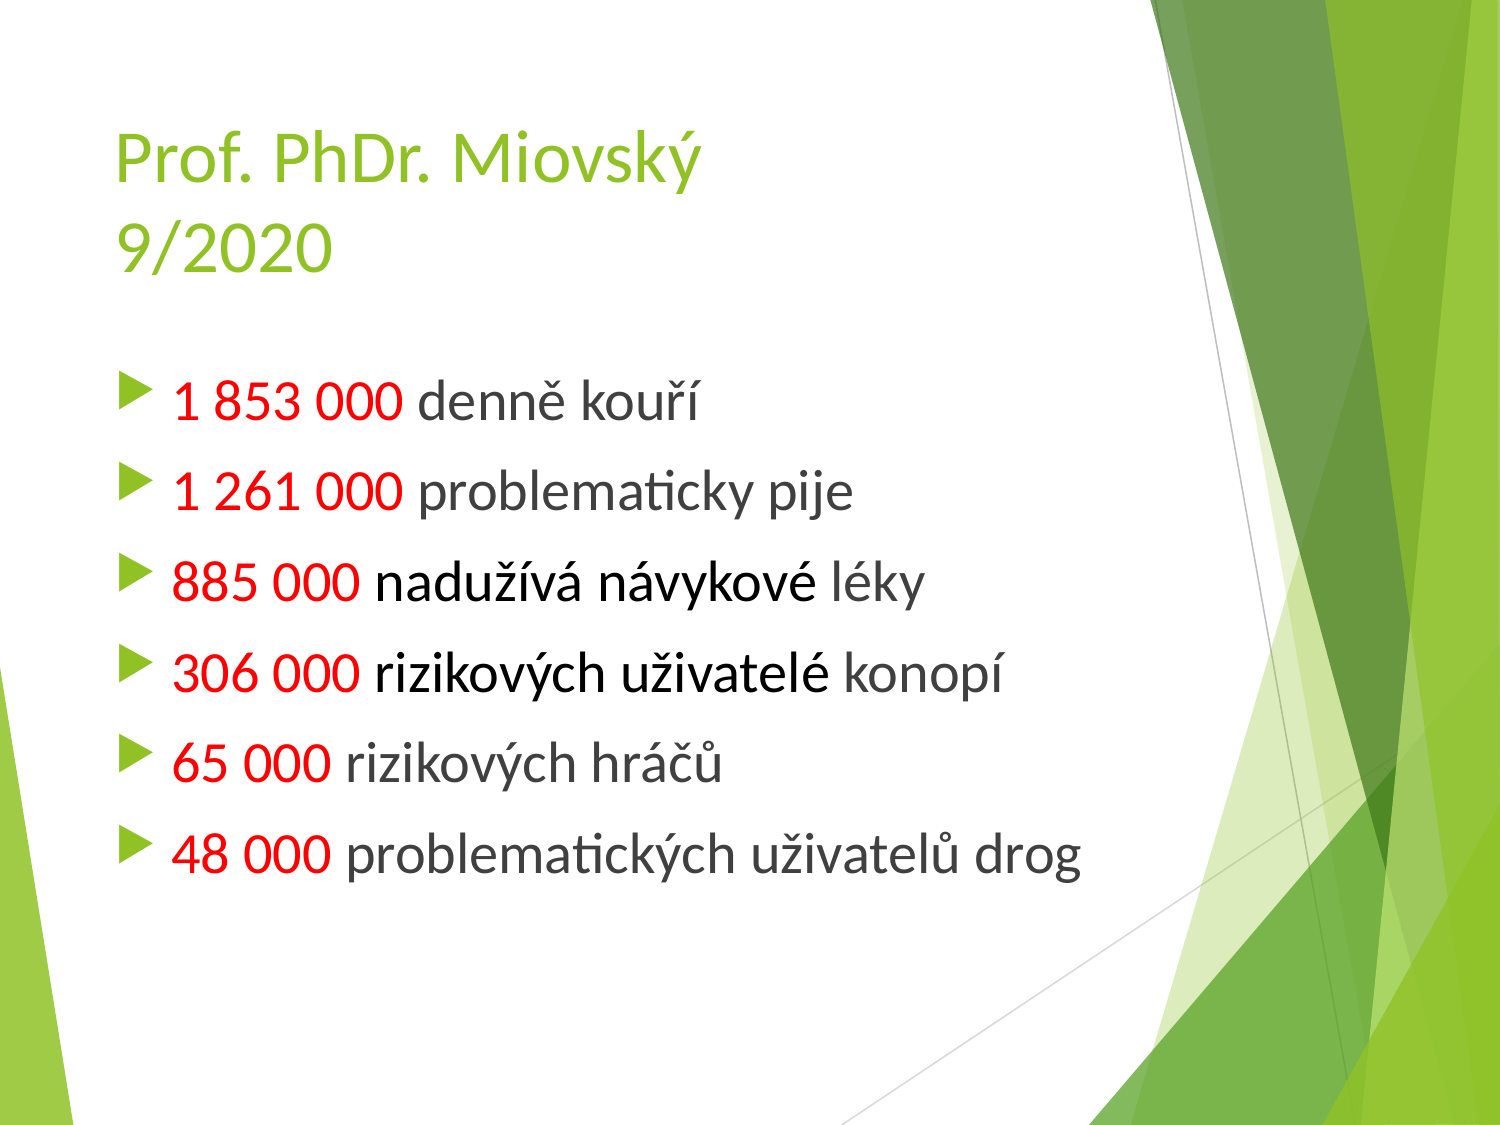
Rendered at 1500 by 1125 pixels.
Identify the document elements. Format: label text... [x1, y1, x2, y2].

list 1 853 000 denně kouří 1 261 000 problematicky pije 885 000 nadužívá návykové léky 306 000 rizikových uživatelé konopí 65 000 rizikových hráčů 48 000 problematických uživatelů drog [99, 354, 1142, 992]
title Prof. PhDr. Miovský 9/2020 [99, 99, 1142, 317]
